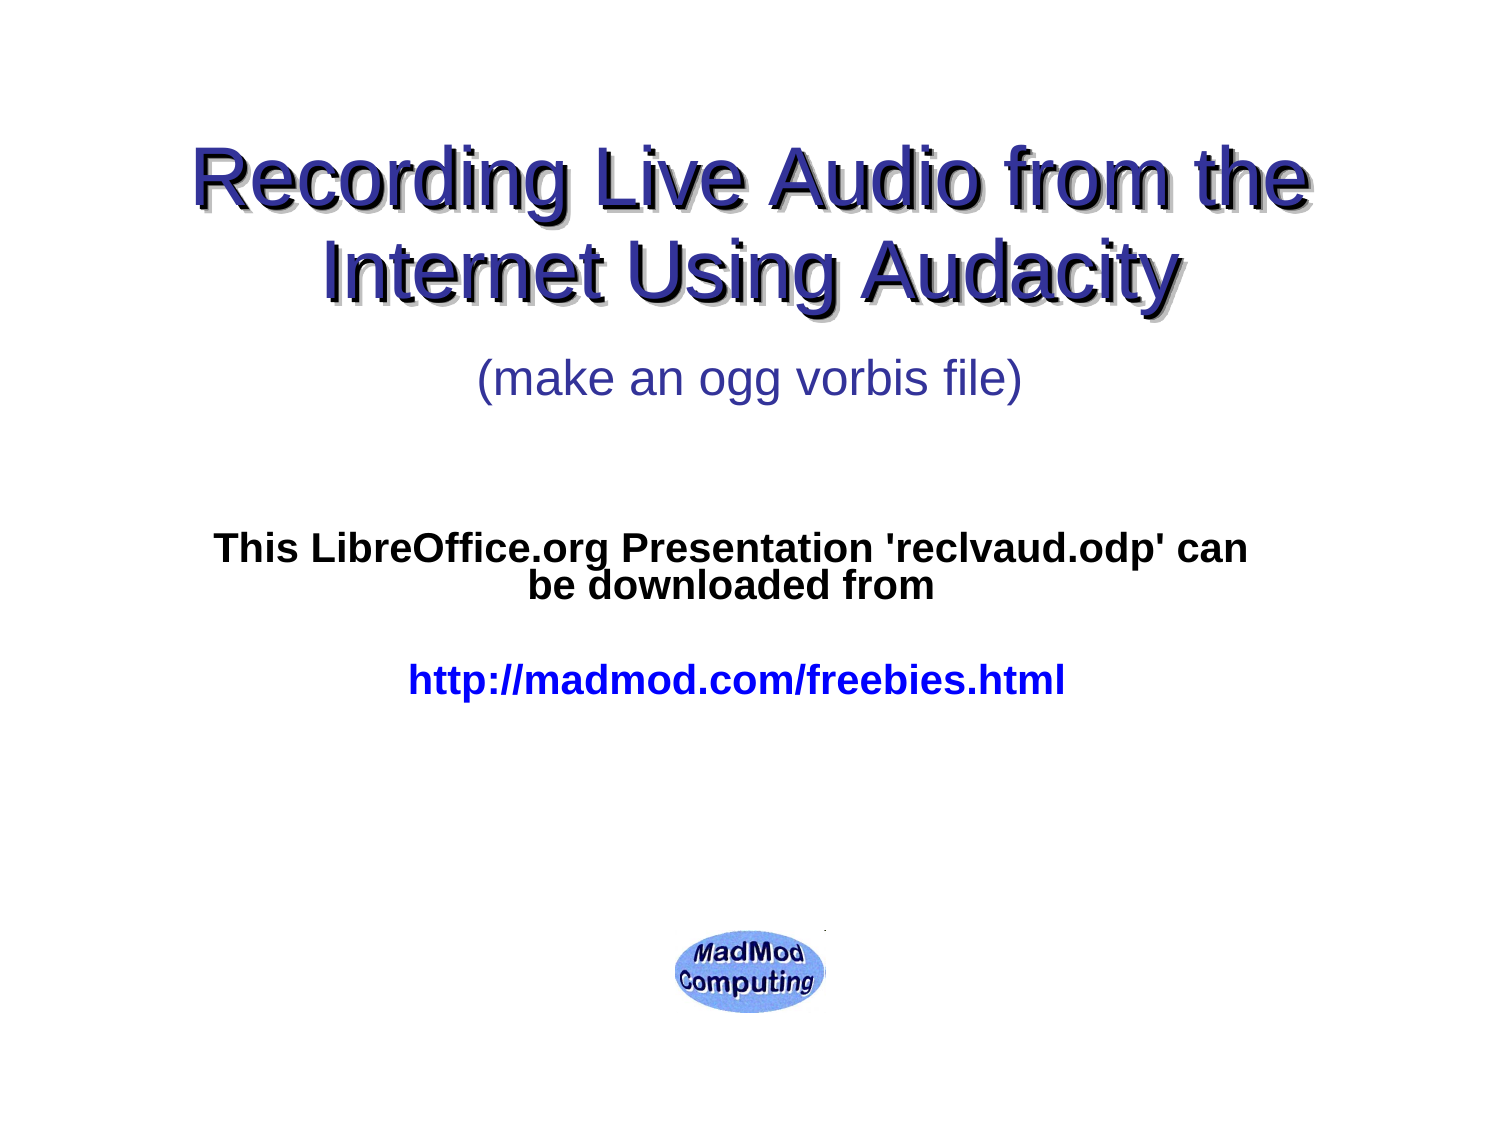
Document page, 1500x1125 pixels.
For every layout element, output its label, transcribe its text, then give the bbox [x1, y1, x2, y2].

text_box (make an ogg vorbis file) [112, 337, 1388, 413]
picture [675, 930, 826, 1013]
subtitle This LibreOffice.org Presentation 'reclvaud.odp' can be downloaded from http://madmod.com/freebies.html [112, 525, 1276, 720]
title Recording Live Audio from the Internet Using Audacity [112, 122, 1388, 324]
